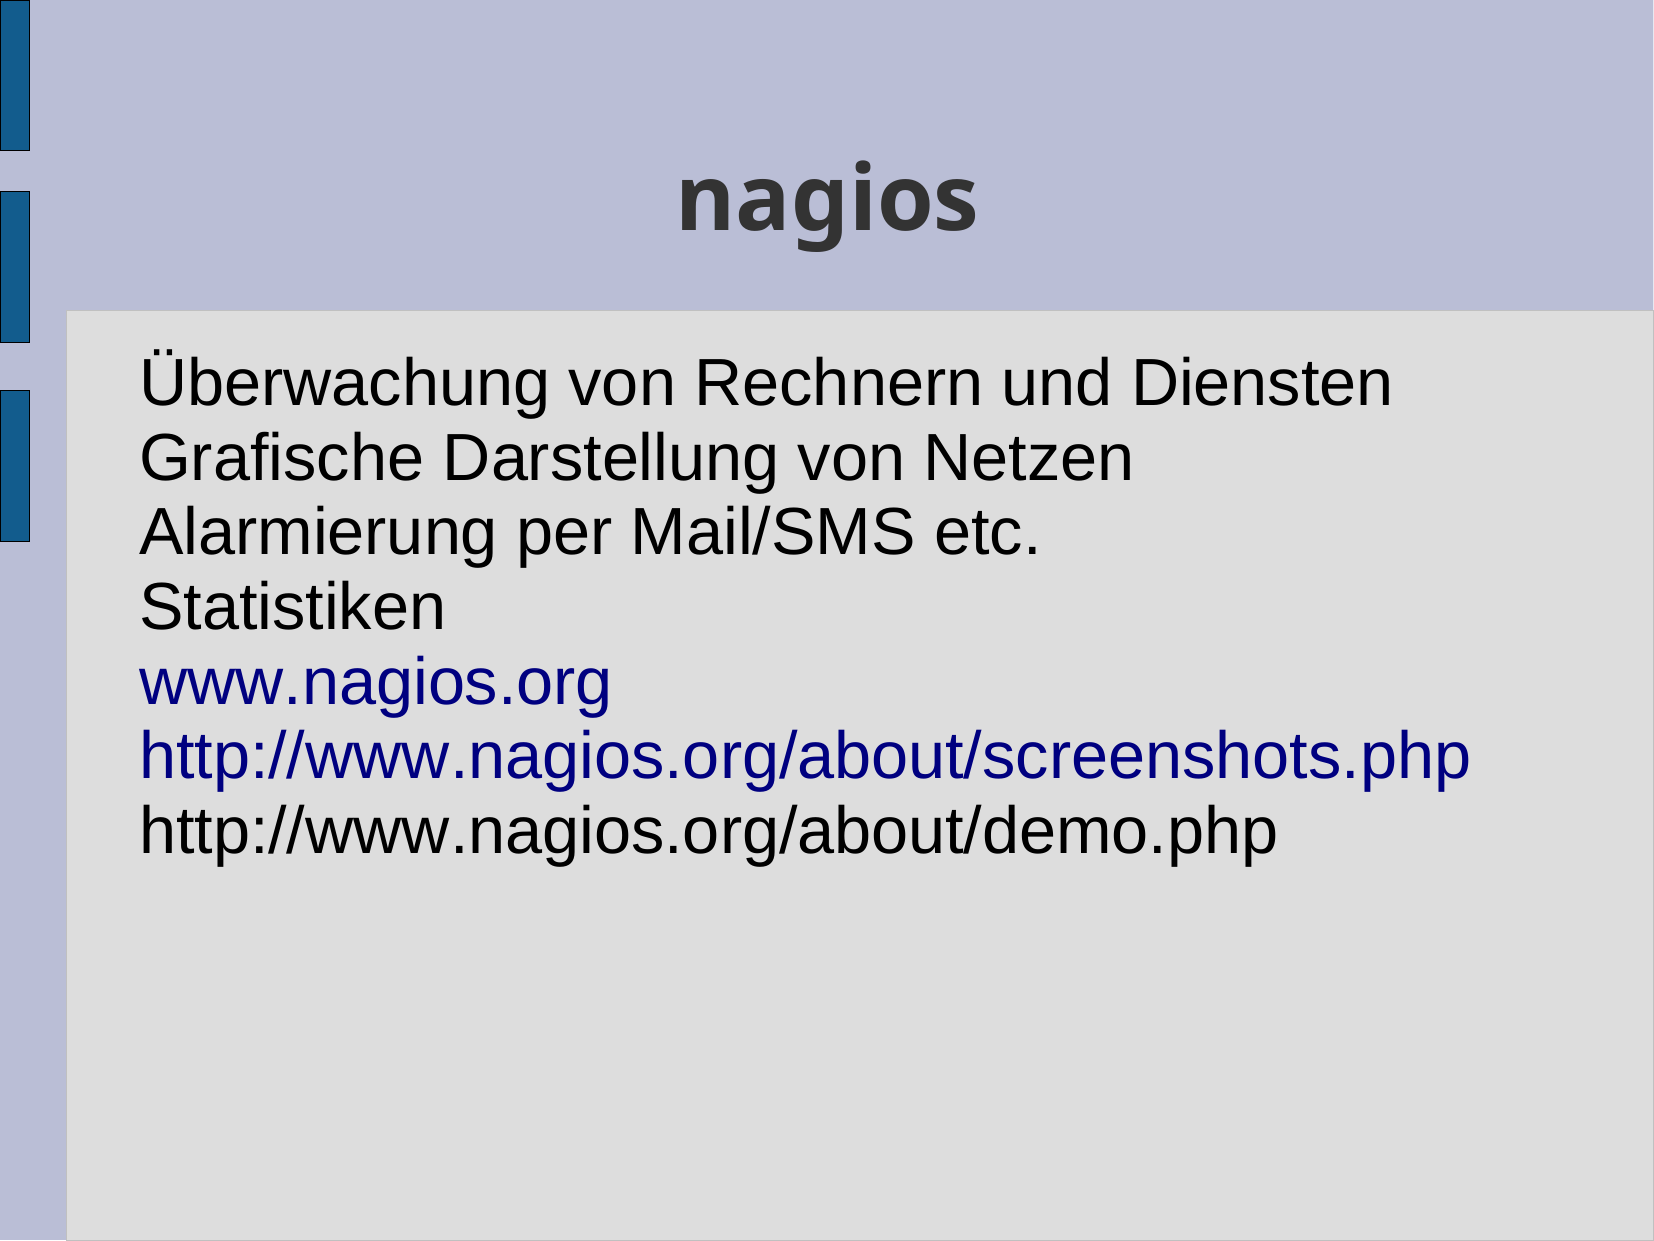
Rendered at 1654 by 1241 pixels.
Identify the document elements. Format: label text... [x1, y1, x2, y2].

title nagios [121, 91, 1534, 299]
list Überwachung von Rechnern und Diensten Grafische Darstellung von Netzen Alarmierung per Mail/SMS etc. Statistiken www.nagios.org http://www.nagios.org/about/screenshots.php http://www.nagios.org/about/demo.php [121, 344, 1534, 1127]
